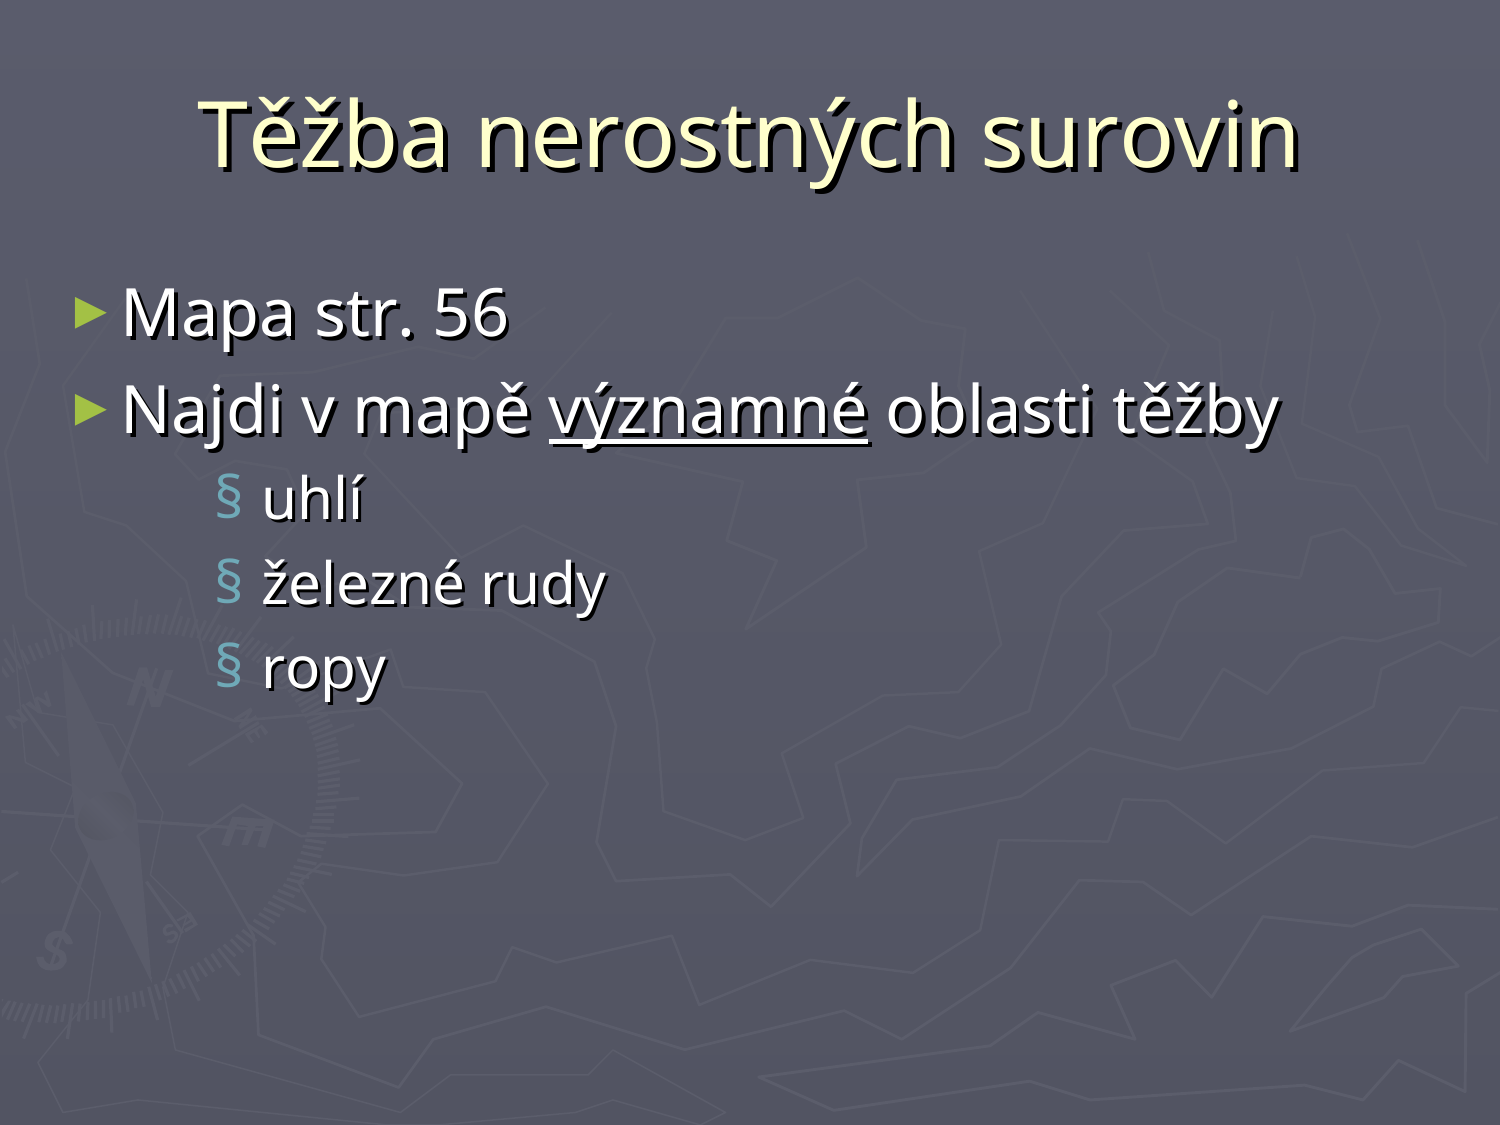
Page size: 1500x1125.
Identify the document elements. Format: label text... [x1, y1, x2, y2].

list Mapa str. 56 Najdi v mapě významné oblasti těžby uhlí železné rudy ropy [49, 262, 1451, 1001]
title Těžba nerostných surovin [49, 37, 1451, 225]
